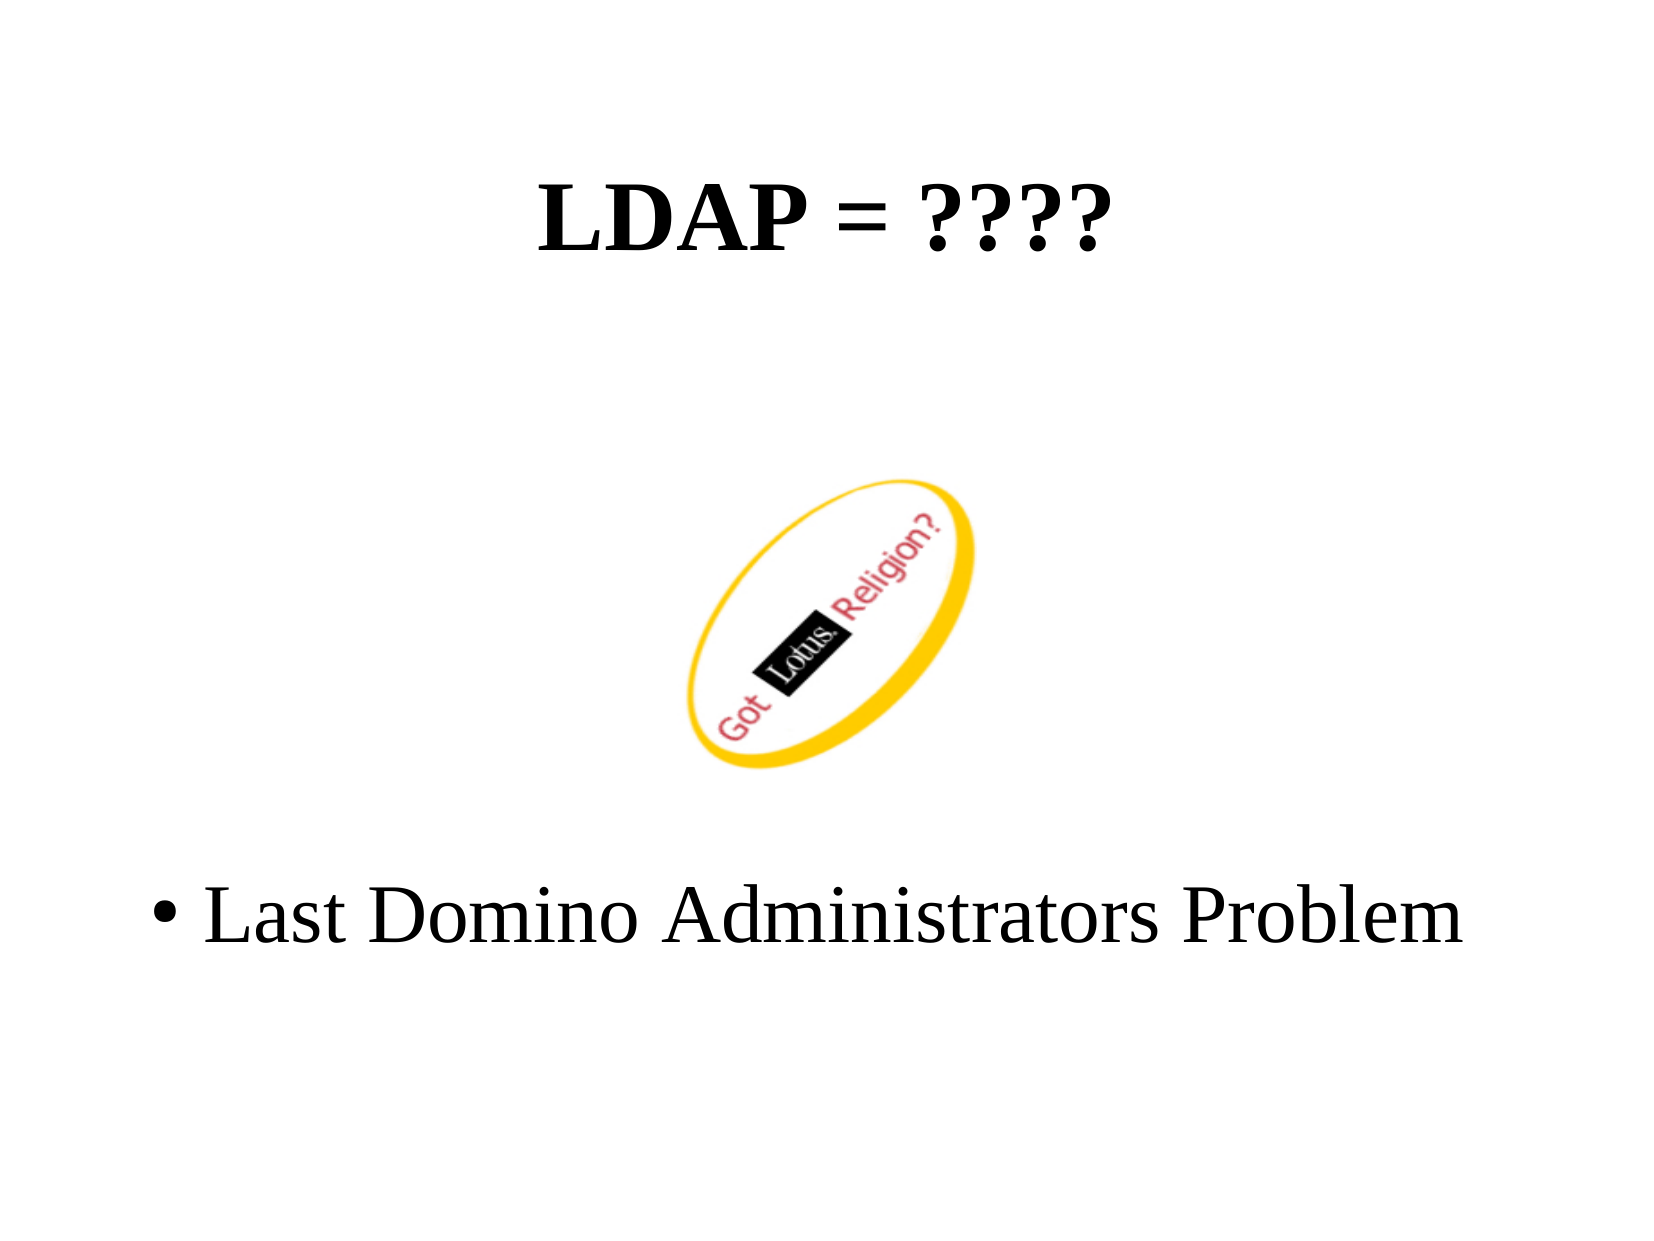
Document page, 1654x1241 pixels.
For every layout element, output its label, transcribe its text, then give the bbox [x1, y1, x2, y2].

text_box [135, 715, 1424, 858]
title LDAP = ???? [121, 113, 1534, 321]
picture [676, 470, 977, 715]
list Last Domino Administrators Problem [114, 867, 1527, 1017]
